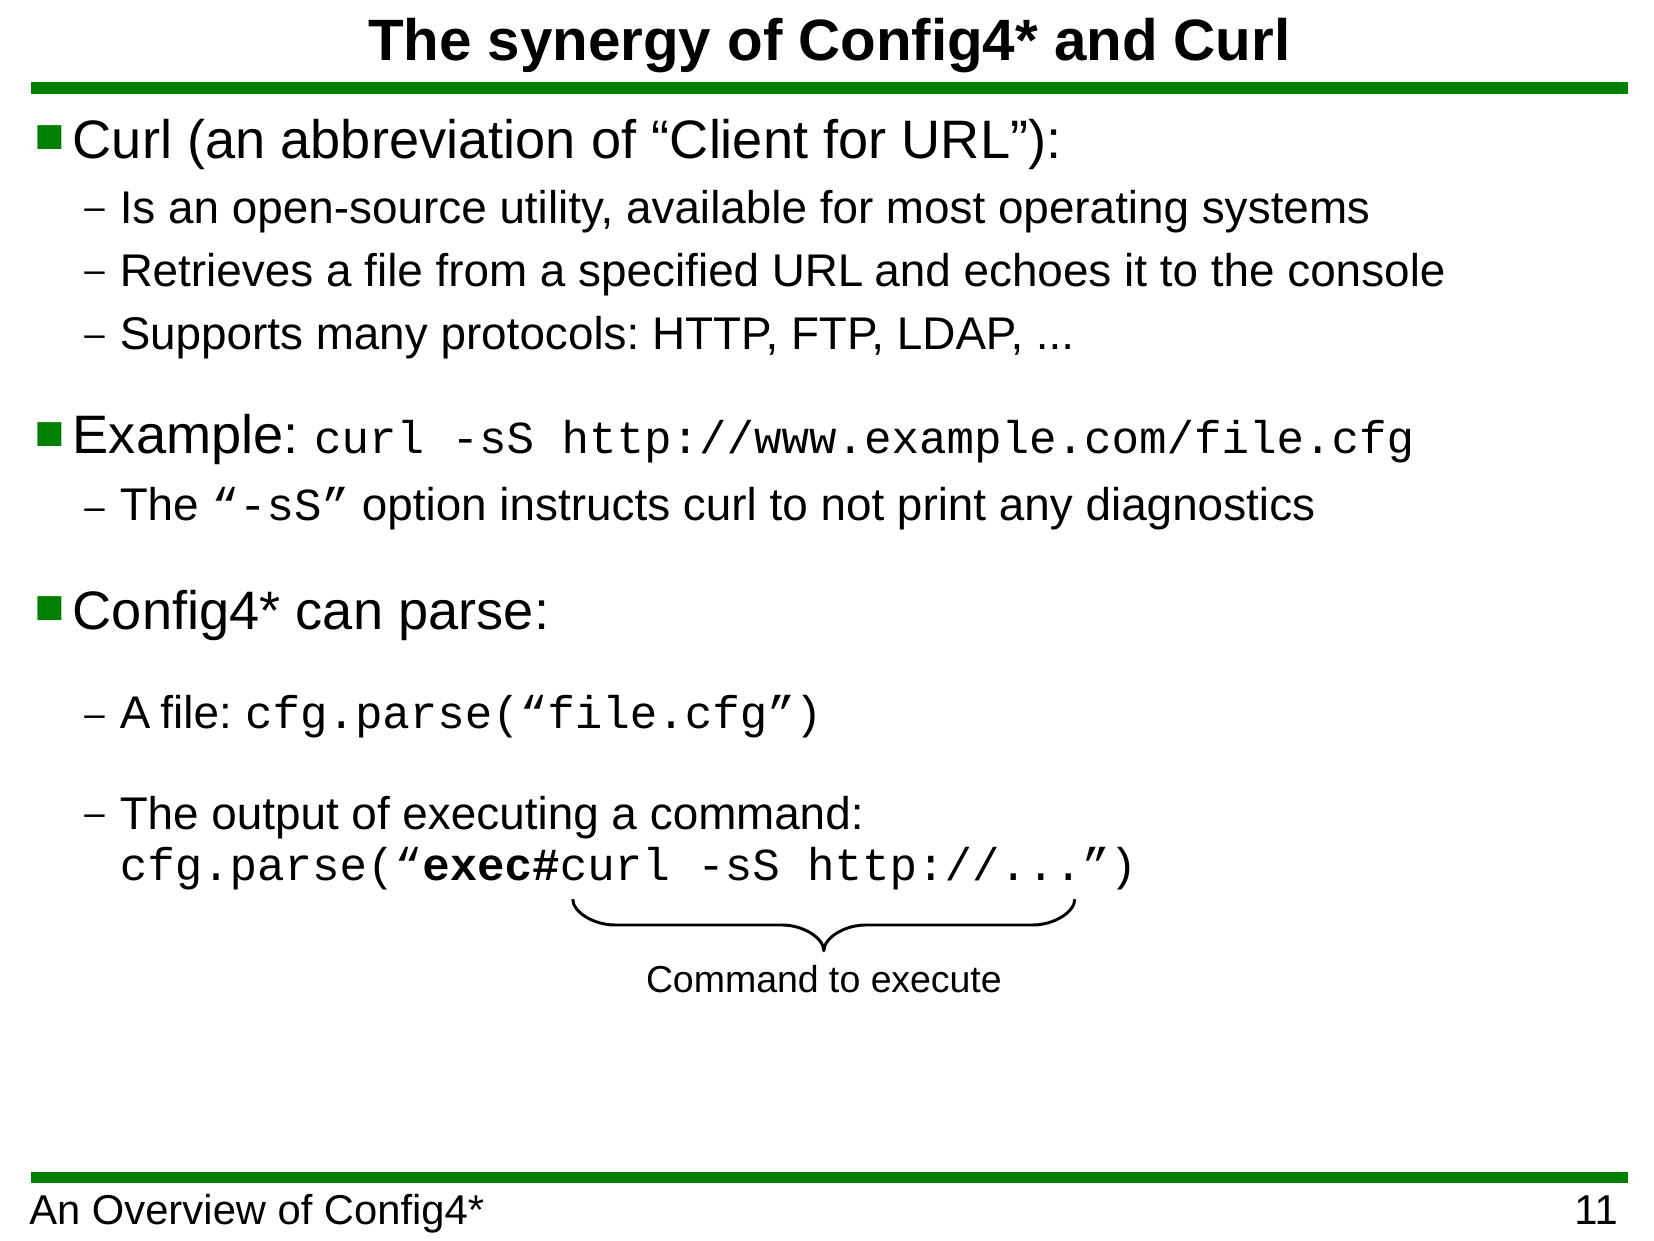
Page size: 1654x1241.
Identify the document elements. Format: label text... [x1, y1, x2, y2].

list Curl (an abbreviation of “Client for URL”): Is an open-source utility, available for most operating systems Retrieves a file from a specified URL and echoes it to the console Supports many protocols: HTTP, FTP, LDAP, ... Example: curl -sS http://www.example.com/file.cfg The “-sS” option instructs curl to not print any diagnostics Config4* can parse: A file: cfg.parse(“file.cfg”) The output of executing a command: cfg.parse(“exec#curl -sS http://...”) [31, 109, 1629, 1146]
text_box Command to execute [572, 950, 1075, 1008]
title The synergy of Config4* and Curl [31, 7, 1629, 73]
